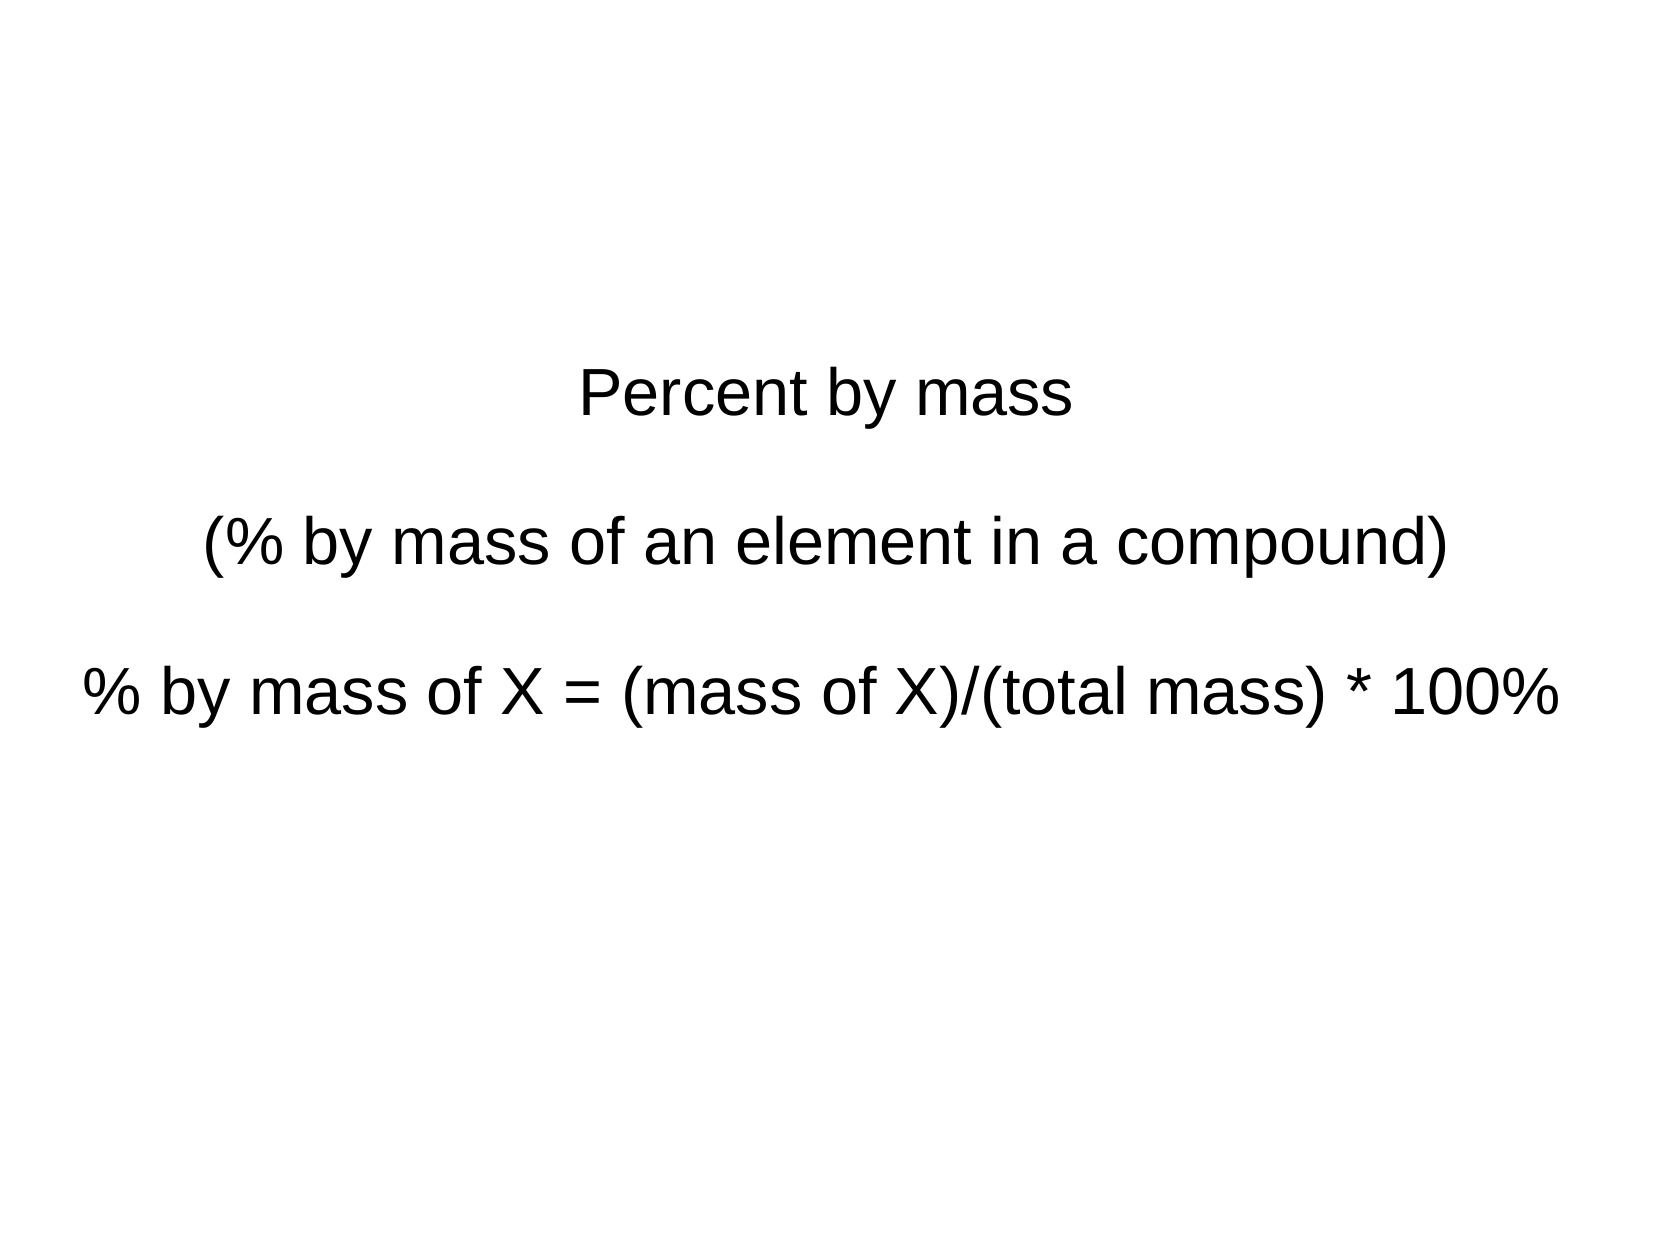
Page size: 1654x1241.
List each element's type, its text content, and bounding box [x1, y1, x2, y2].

subtitle Percent by mass (% by mass of an element in a compound) % by mass of X = (mass of X)/(total mass) * 100% [82, 49, 1571, 1109]
